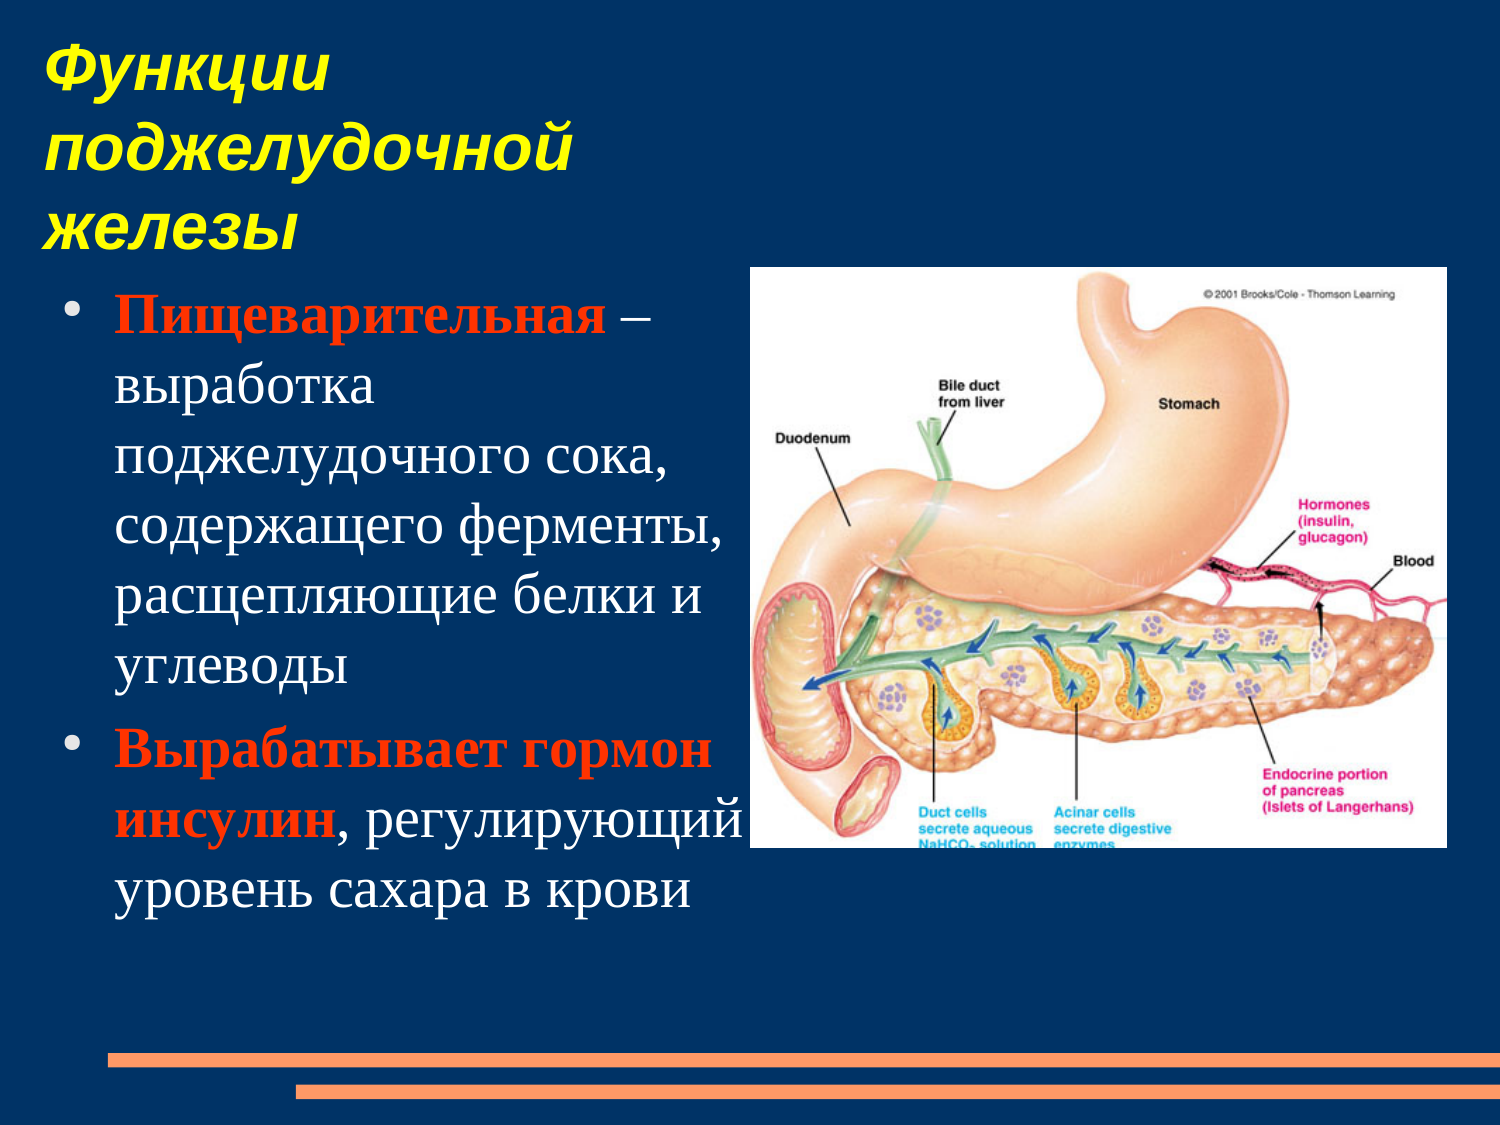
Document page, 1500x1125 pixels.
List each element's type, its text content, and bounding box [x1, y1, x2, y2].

list Пищеварительная – выработка поджелудочного сока, содержащего ферменты, расщепляющие белки и углеводы Вырабатывает гормон инсулин, регулирующий уровень сахара в крови [29, 267, 762, 1083]
title Функции поджелудочной железы [29, 15, 788, 267]
picture [750, 267, 1447, 848]
